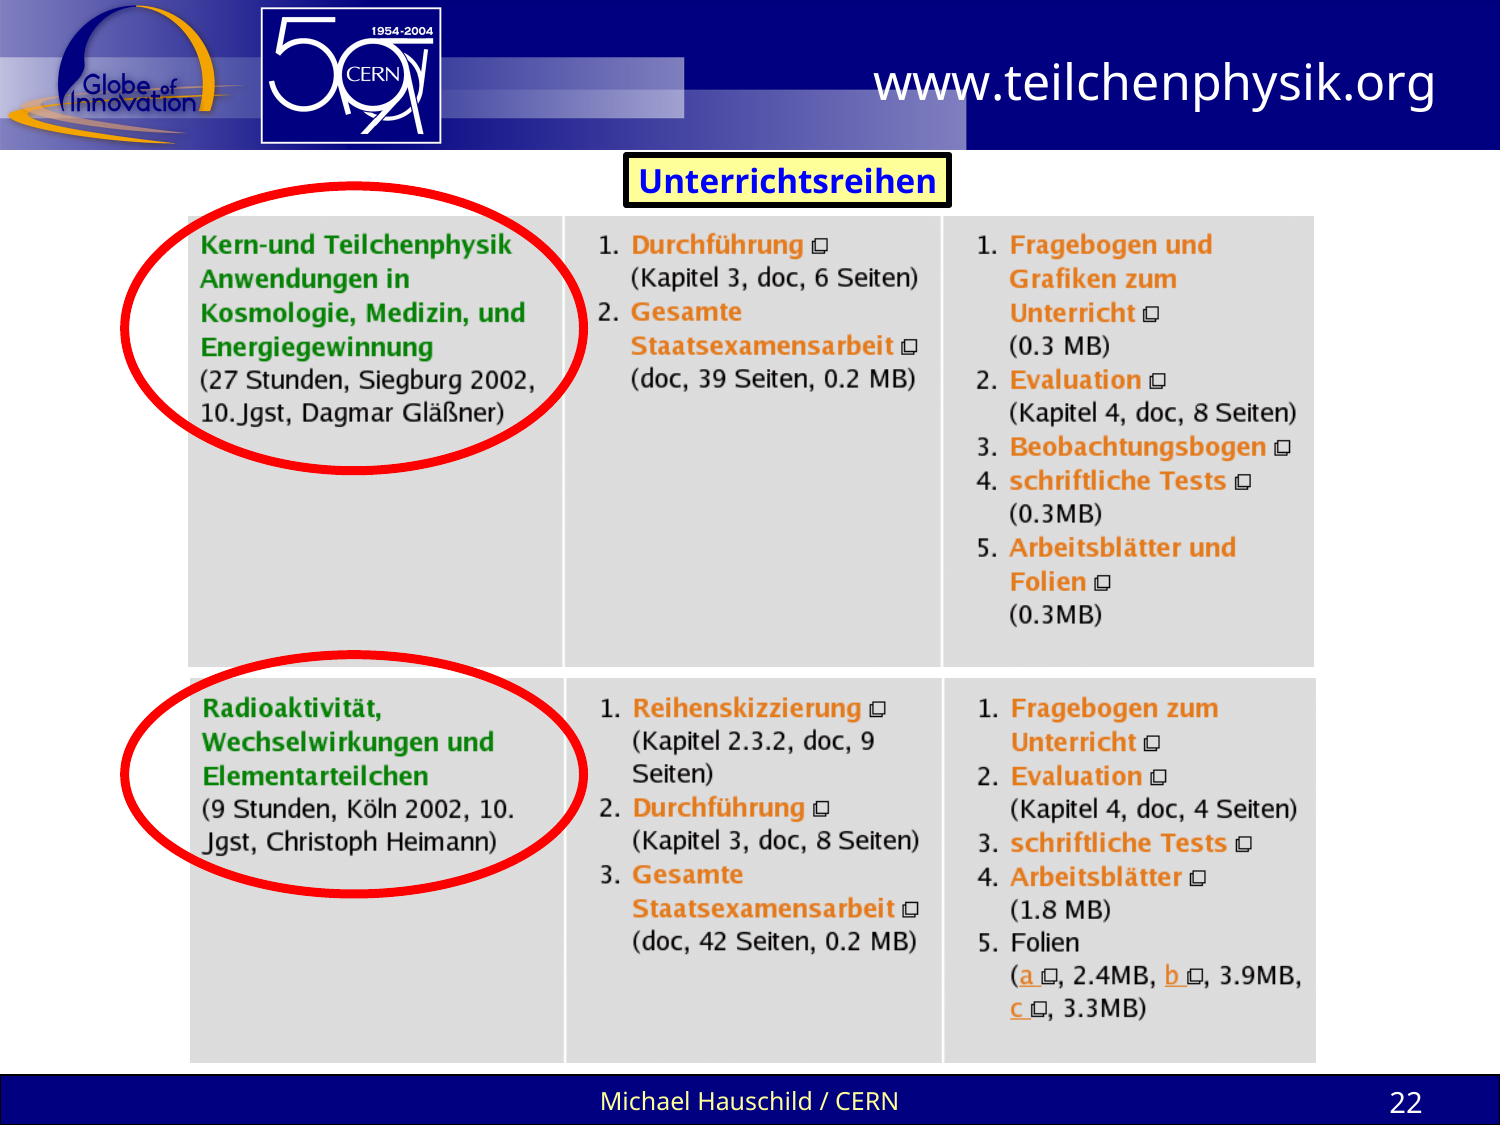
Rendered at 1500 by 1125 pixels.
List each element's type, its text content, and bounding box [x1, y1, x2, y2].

picture [188, 216, 579, 466]
picture [0, 0, 1500, 150]
picture [190, 678, 579, 889]
picture [279, 660, 430, 667]
picture [188, 216, 1314, 667]
picture [190, 678, 1316, 1063]
picture [188, 216, 201, 224]
title www.teilchenphysik.org [450, 37, 1438, 126]
picture [190, 678, 203, 685]
text_box Unterrichtsreihen [626, 154, 928, 203]
